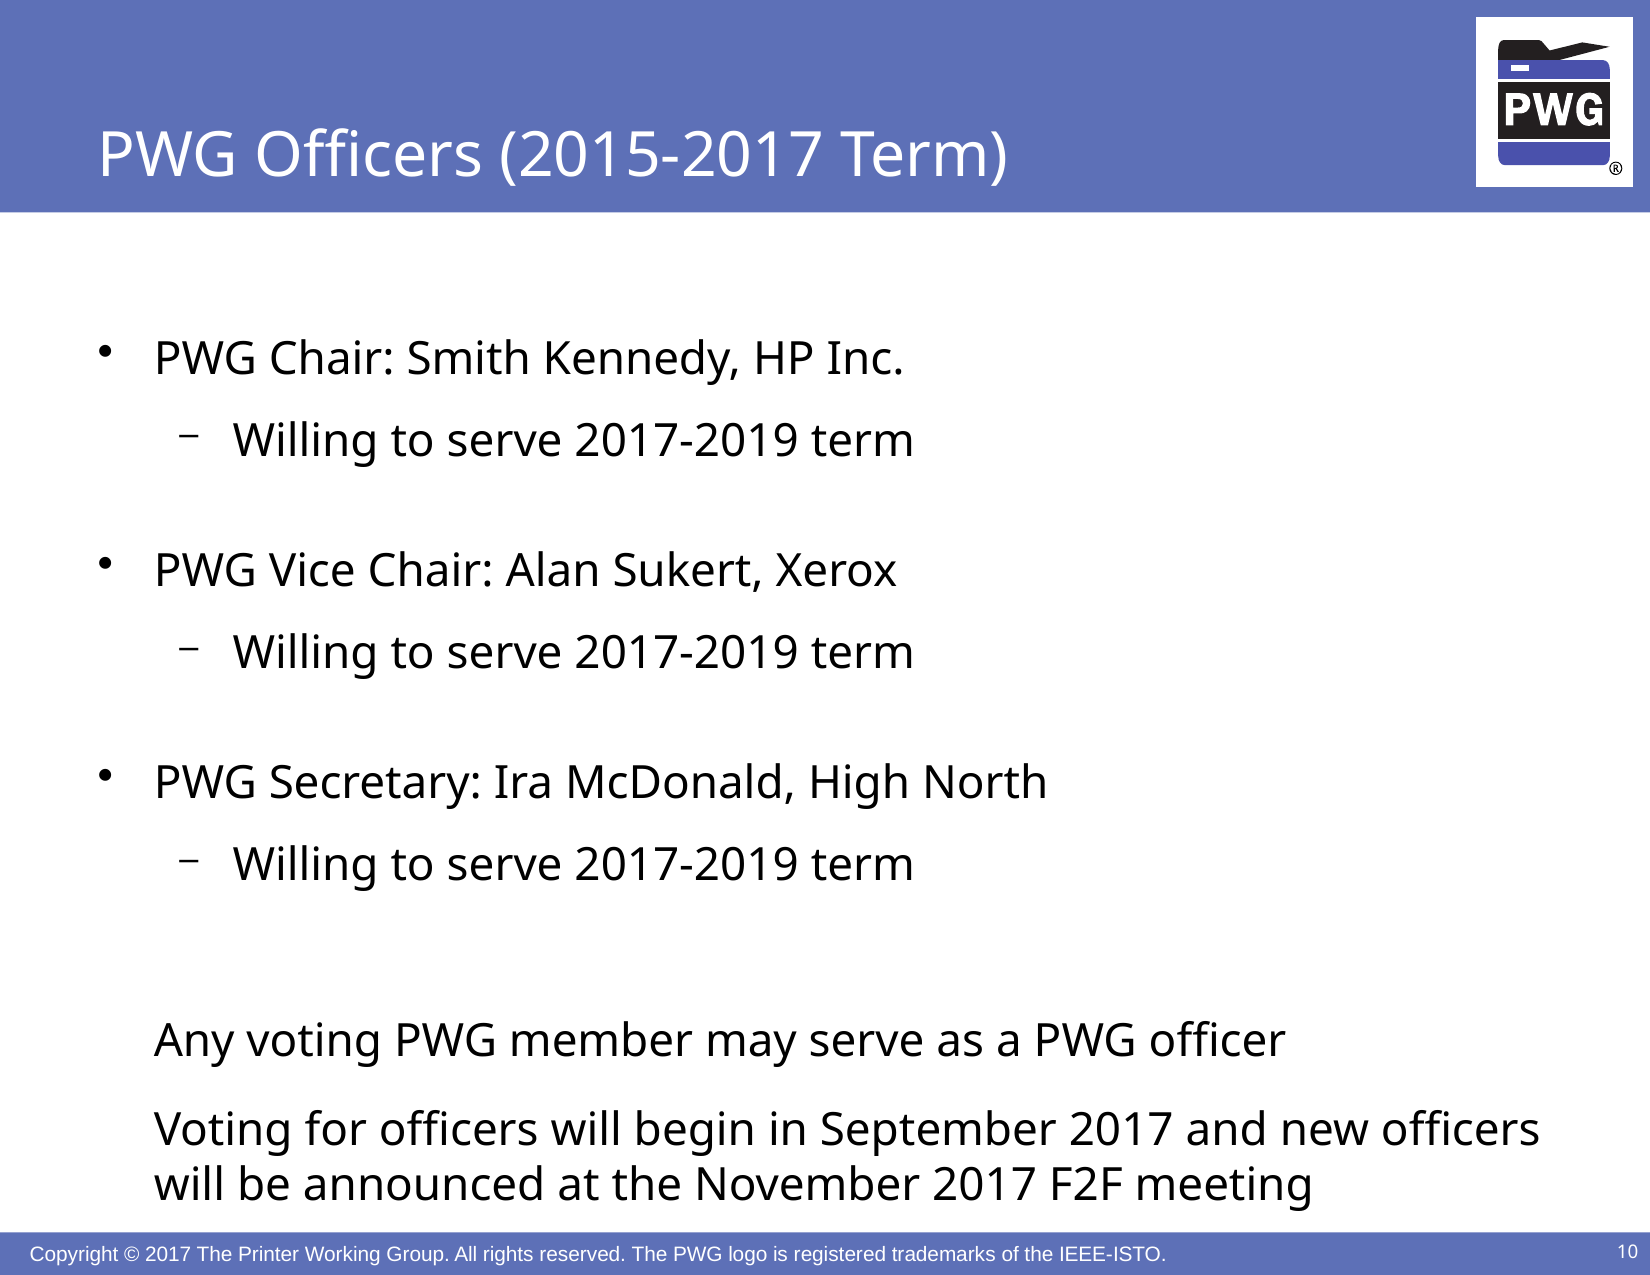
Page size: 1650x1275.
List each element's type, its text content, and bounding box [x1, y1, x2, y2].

title PWG Officers (2015-2017 Term) [82, 8, 1449, 198]
list PWG Chair: Smith Kennedy, HP Inc. Willing to serve 2017-2019 term PWG Vice Chair: Alan Sukert, Xerox Willing to serve 2017-2019 term PWG Secretary: Ira McDonald, High North Willing to serve 2017-2019 term Any voting PWG member may serve as a PWG officer Voting for officers will begin in September 2017 and new officers will be announced at the November 2017 F2F meeting [82, 255, 1568, 1233]
